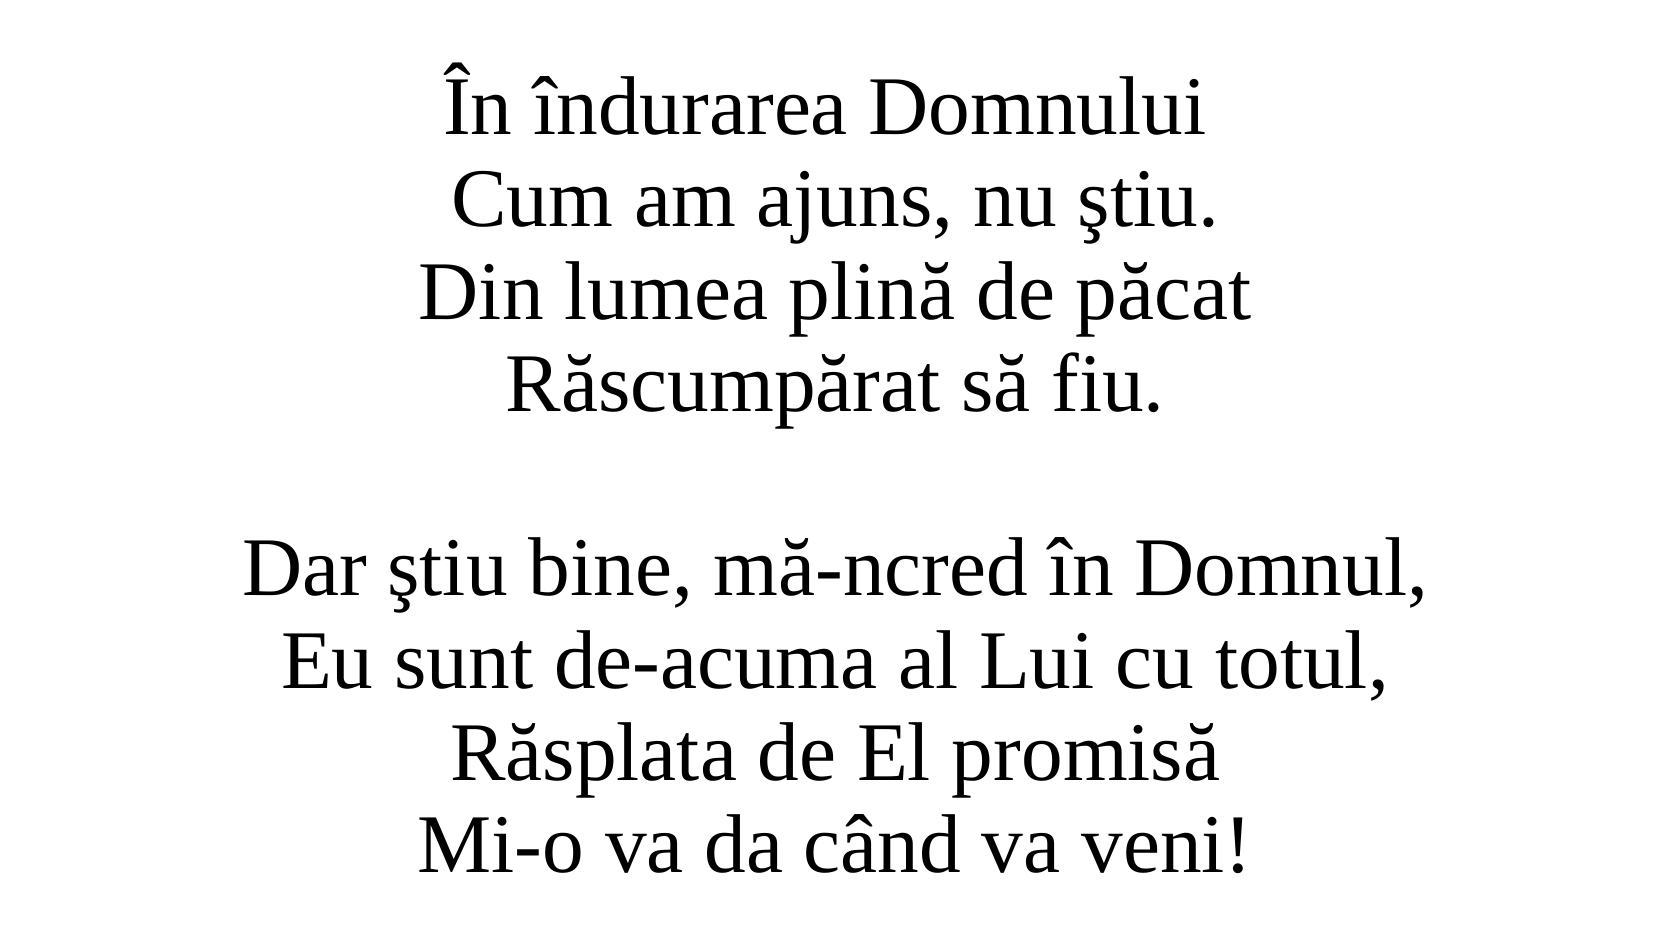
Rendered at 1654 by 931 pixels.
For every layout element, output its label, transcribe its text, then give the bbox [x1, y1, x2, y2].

subtitle În îndurarea Domnului Cum am ajuns, nu ştiu. Din lumea plină de păcat Răscumpărat să fiu. Dar ştiu bine, mă-ncred în Domnul, Eu sunt de-acuma al Lui cu totul, Răsplata de El promisă Mi-o va da când va veni! [165, 60, 1489, 891]
